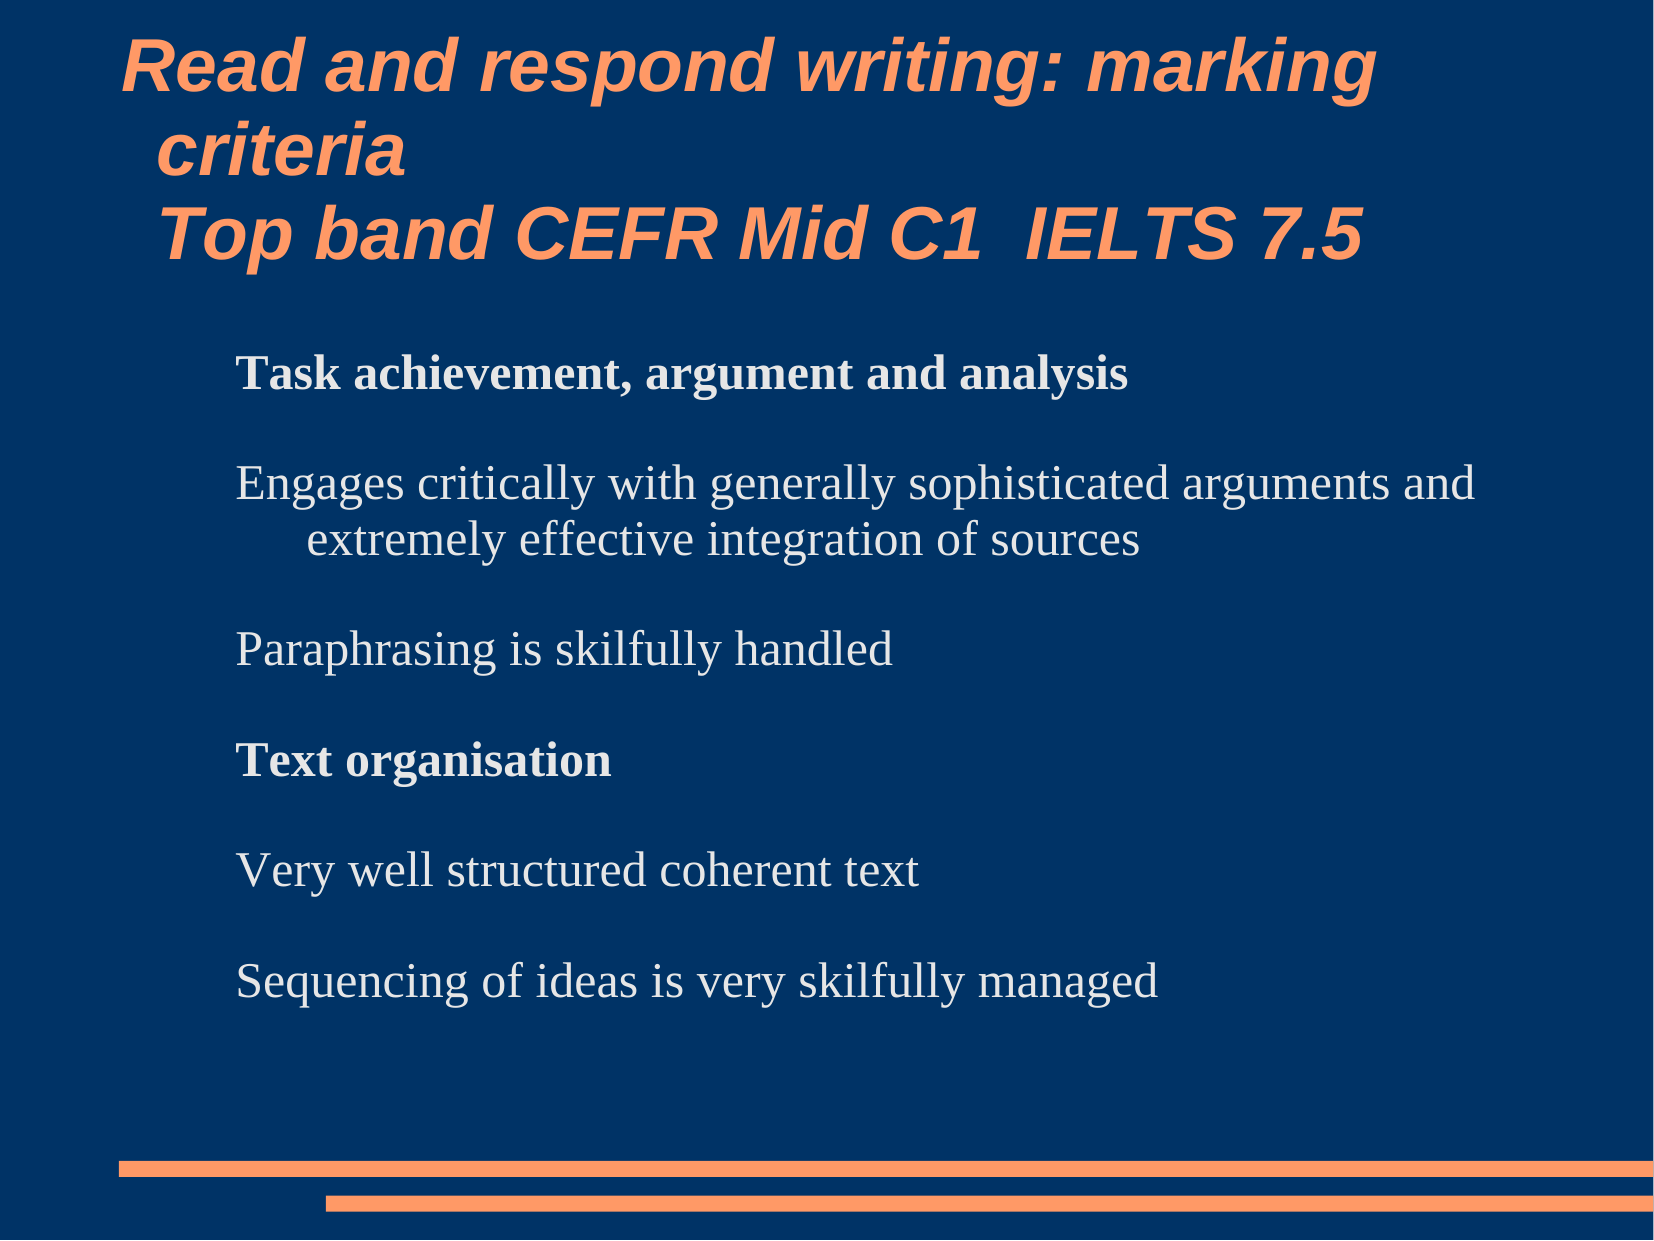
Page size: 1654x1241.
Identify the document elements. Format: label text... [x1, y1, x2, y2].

title Read and respond writing: marking criteria Top band CEFR Mid C1 IELTS 7.5 [121, 23, 1534, 276]
list Task achievement, argument and analysis Engages critically with generally sophisticated arguments and extremely effective integration of sources Paraphrasing is skilfully handled Text organisation Very well structured coherent text Sequencing of ideas is very skilfully managed [152, 344, 1534, 1127]
